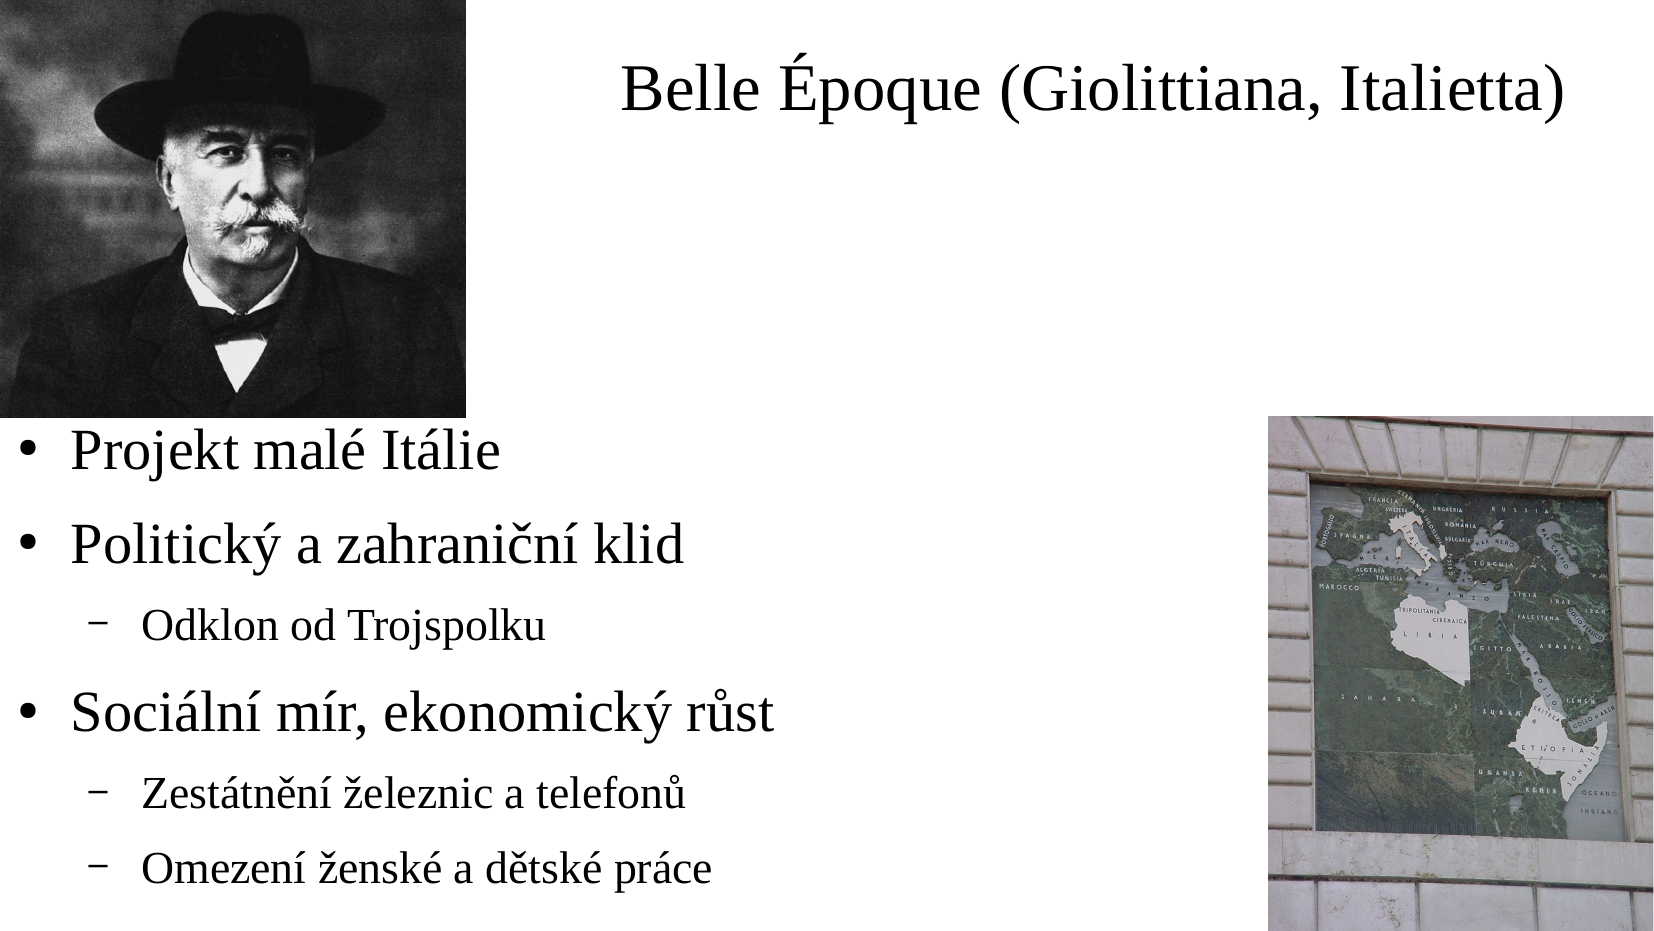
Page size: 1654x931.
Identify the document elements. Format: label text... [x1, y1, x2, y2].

title Belle Époque (Giolittiana, Italietta) [568, 9, 1621, 166]
picture [0, 0, 466, 418]
picture [1268, 416, 1654, 931]
list Projekt malé Itálie Politický a zahraniční klid Odklon od Trojspolku Sociální mír, ekonomický růst Zestátnění železnic a telefonů Omezení ženské a dětské práce [0, 417, 1268, 931]
